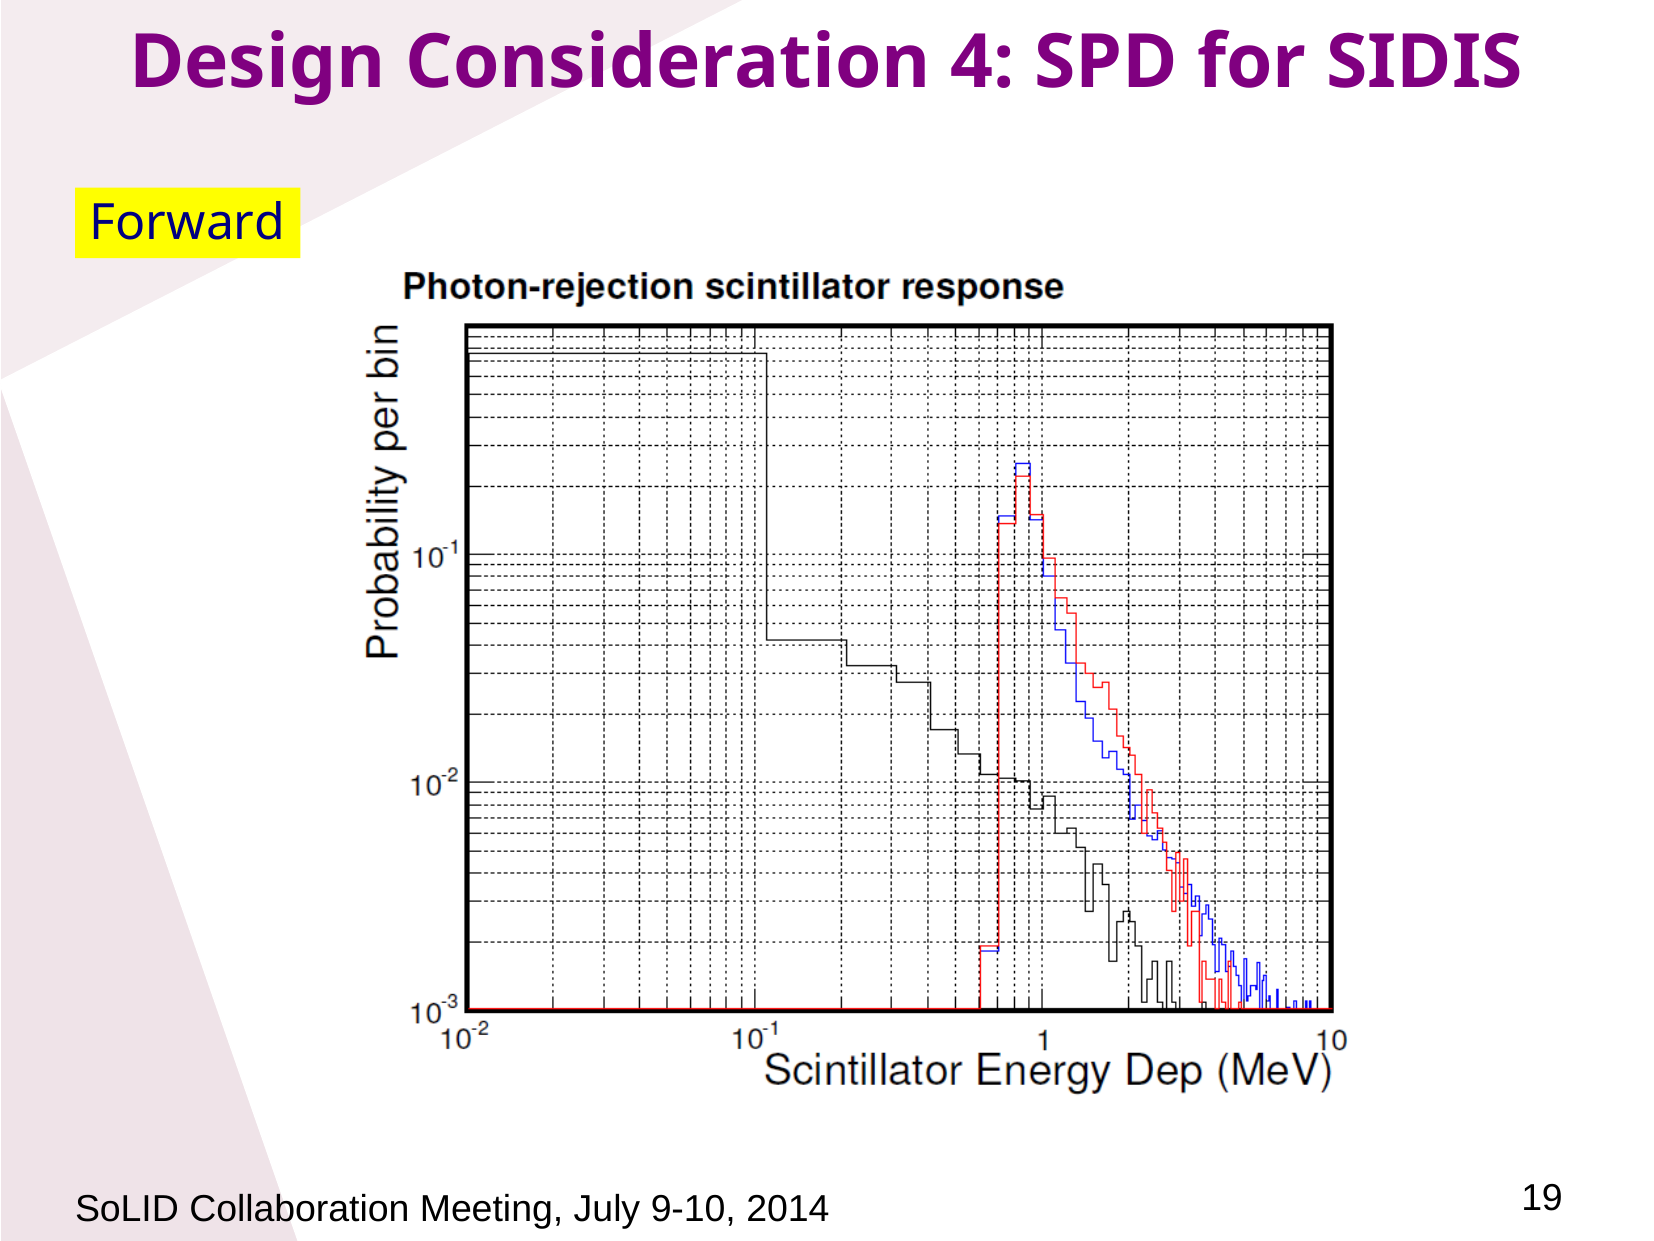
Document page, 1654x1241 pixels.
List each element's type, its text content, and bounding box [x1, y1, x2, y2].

picture [357, 262, 1351, 1099]
title Design Consideration 4: SPD for SIDIS [0, 13, 1653, 152]
text_box Forward [75, 187, 299, 259]
